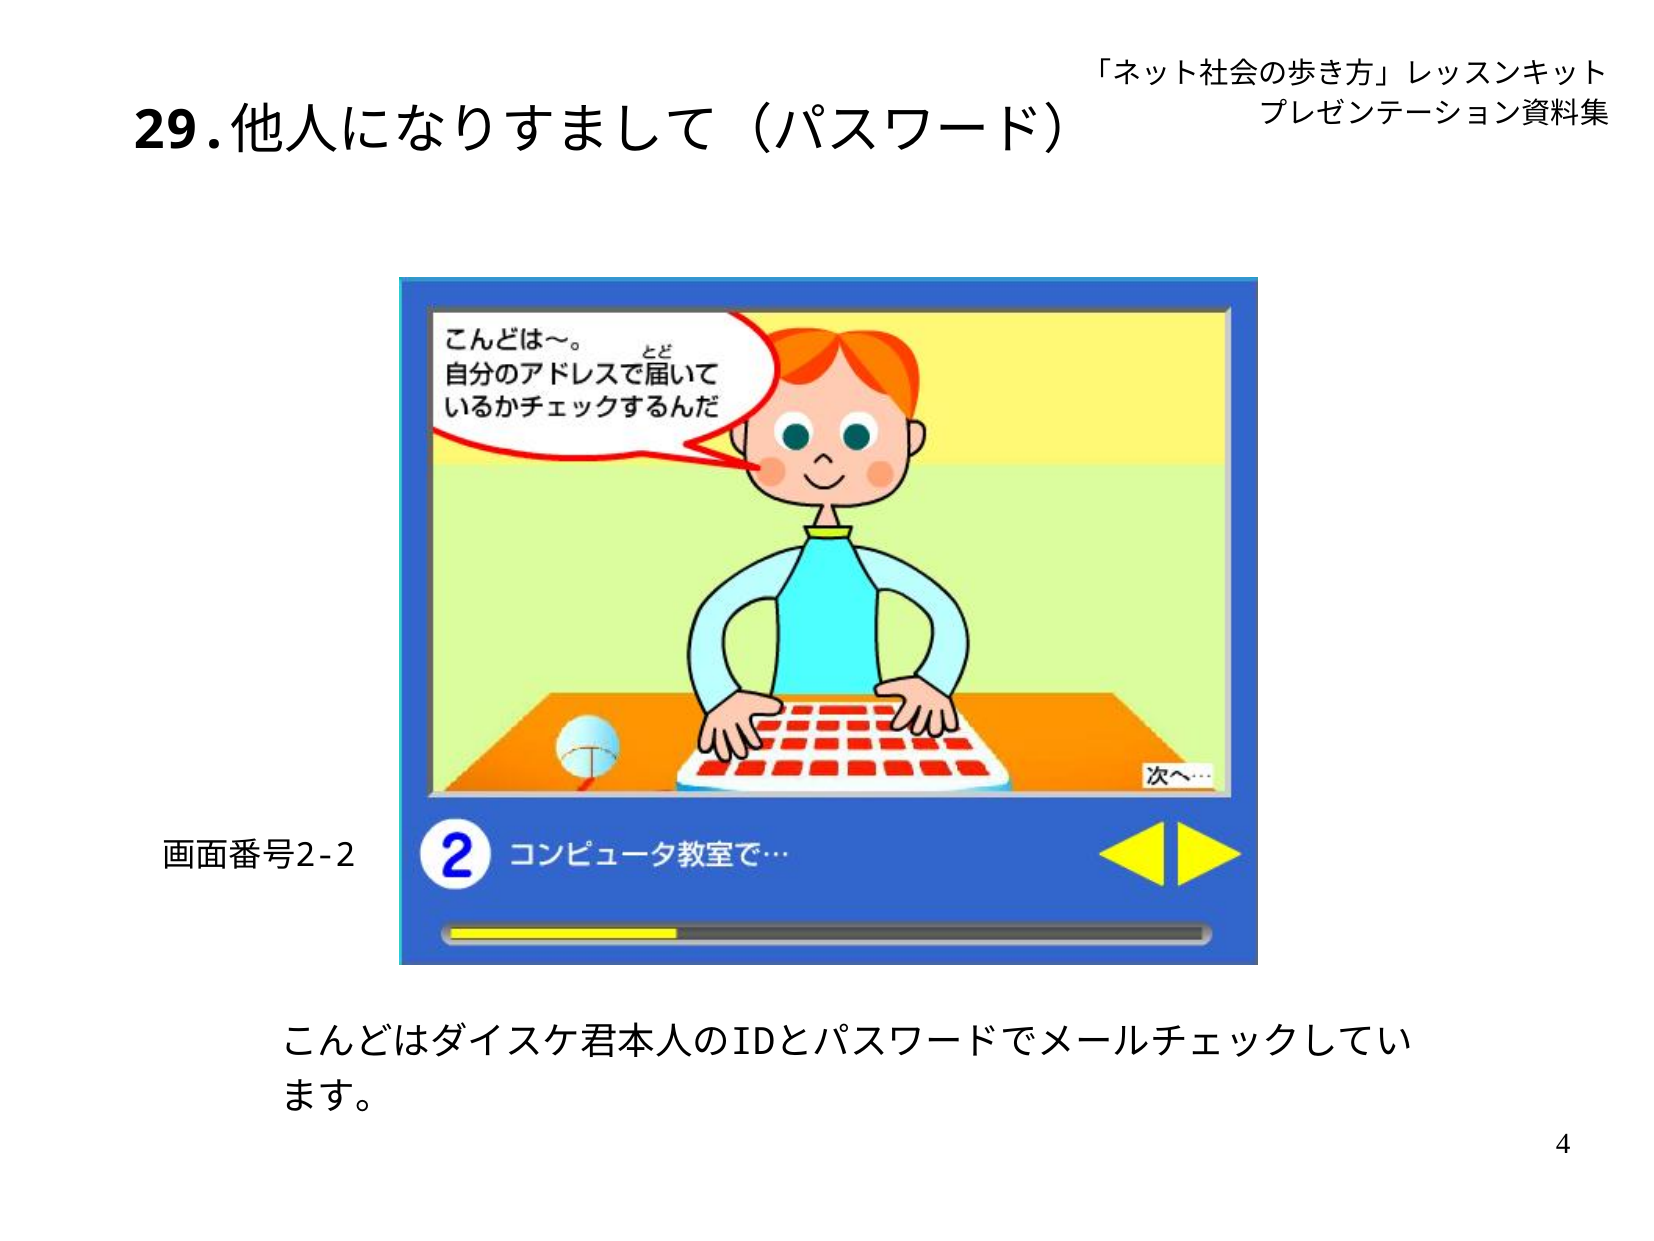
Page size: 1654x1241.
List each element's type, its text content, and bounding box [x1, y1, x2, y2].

text_box 29.他人になりすまして（パスワード） [118, 88, 1241, 169]
text_box こんどはダイスケ君本人のIDとパスワードでメールチェックしています。 [265, 1003, 1447, 1128]
text_box 「ネット社会の歩き方」レッスンキット プレゼンテーション資料集 [1062, 44, 1625, 139]
text_box 画面番号2-2 [147, 826, 384, 882]
picture [399, 277, 1258, 965]
